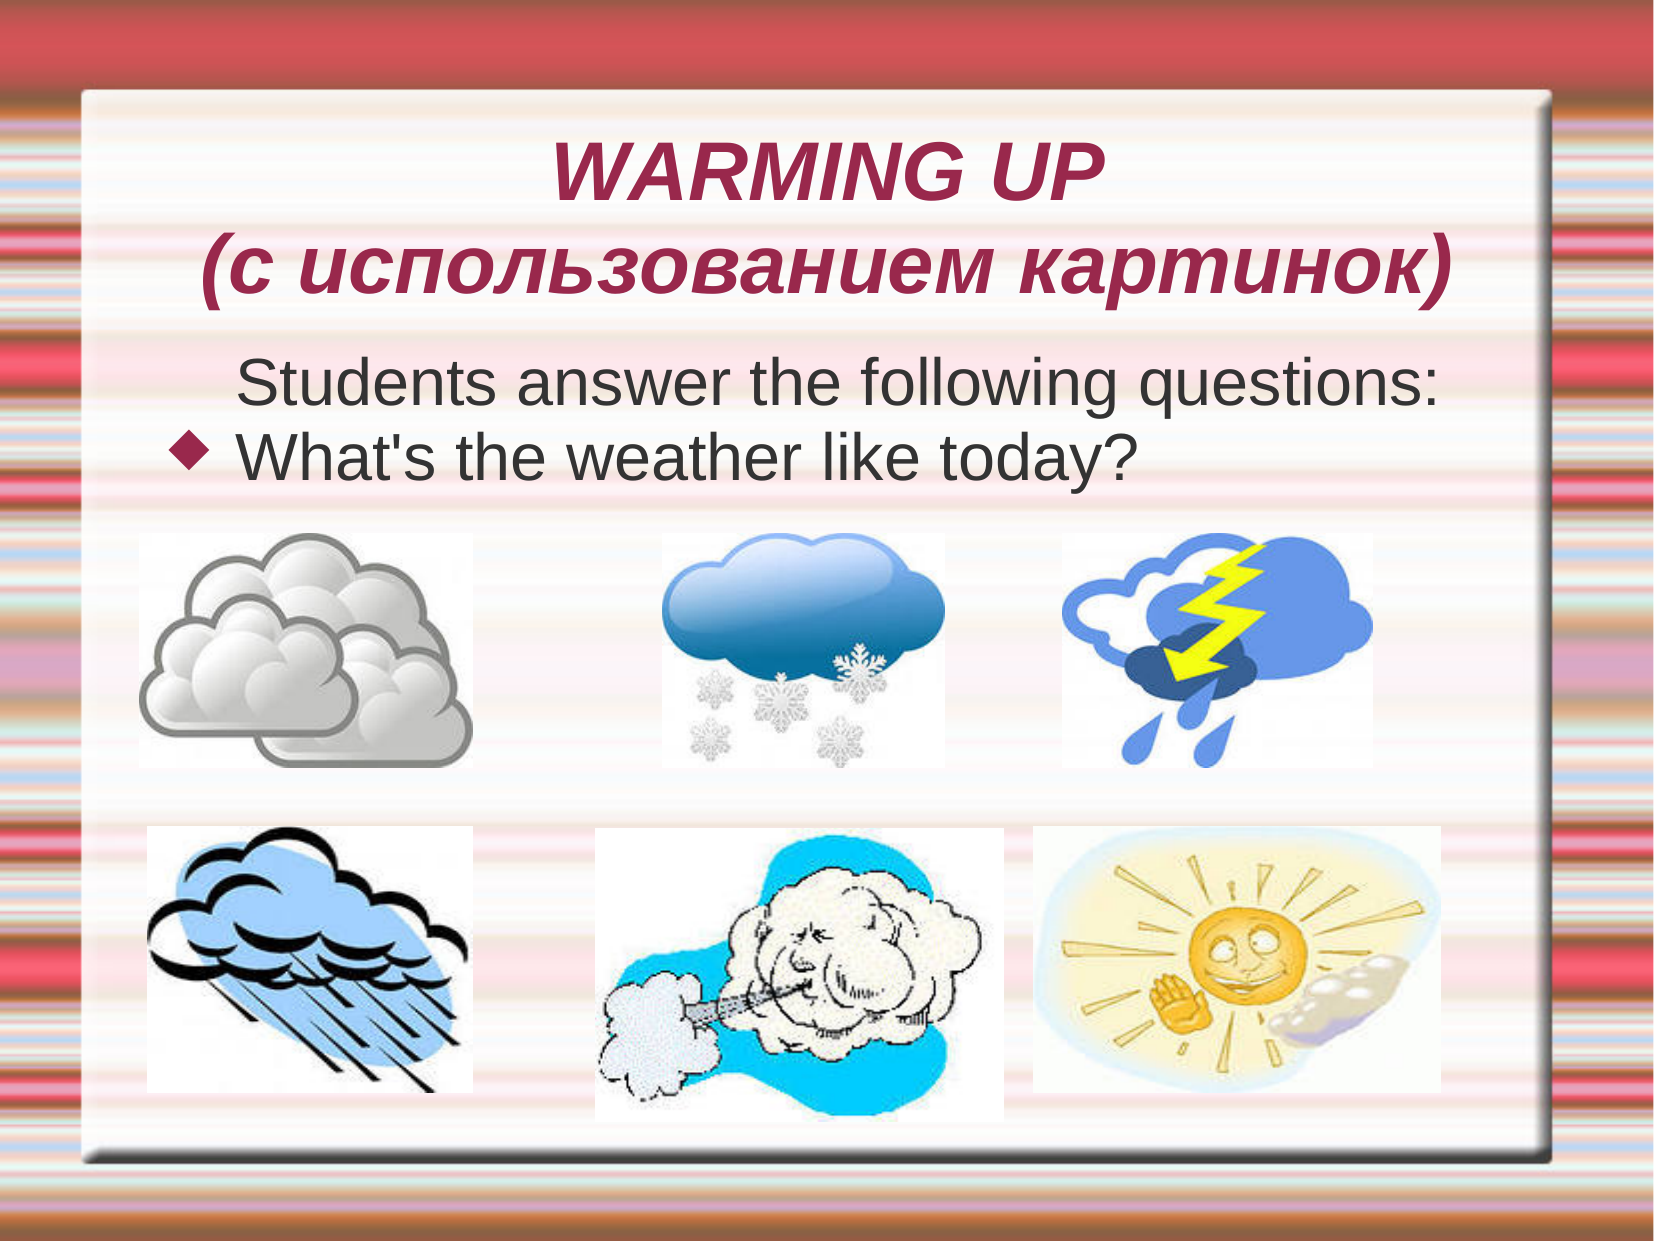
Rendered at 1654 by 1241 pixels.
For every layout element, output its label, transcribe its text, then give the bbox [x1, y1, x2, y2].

list Students answer the following questions: What's the weather like today? [152, 344, 1534, 1127]
picture [0, 0, 1654, 1241]
title WARMING UP (с использованием картинок) [121, 114, 1534, 322]
